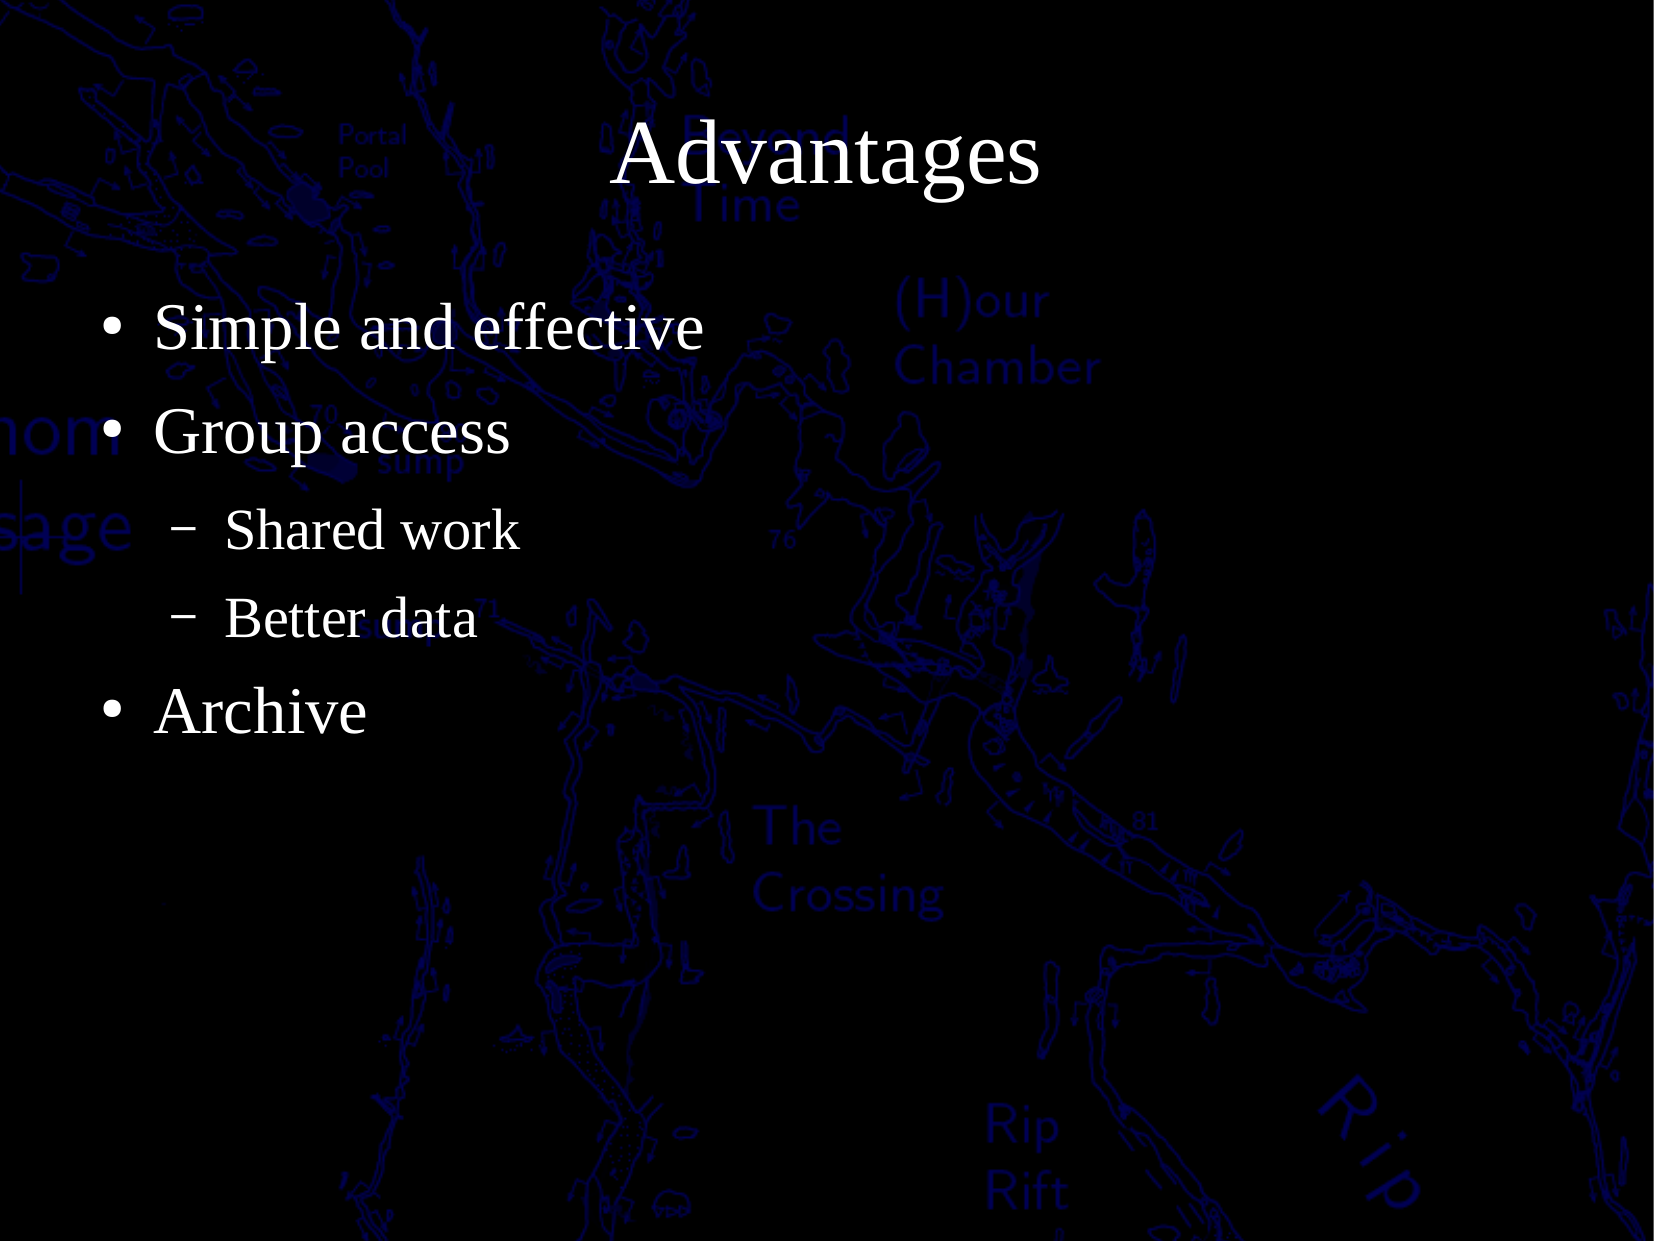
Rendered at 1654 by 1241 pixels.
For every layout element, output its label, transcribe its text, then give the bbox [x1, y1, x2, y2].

picture [0, 0, 1654, 1241]
title Advantages [82, 49, 1571, 257]
list Simple and effective Group access Shared work Better data Archive [82, 290, 1571, 1010]
